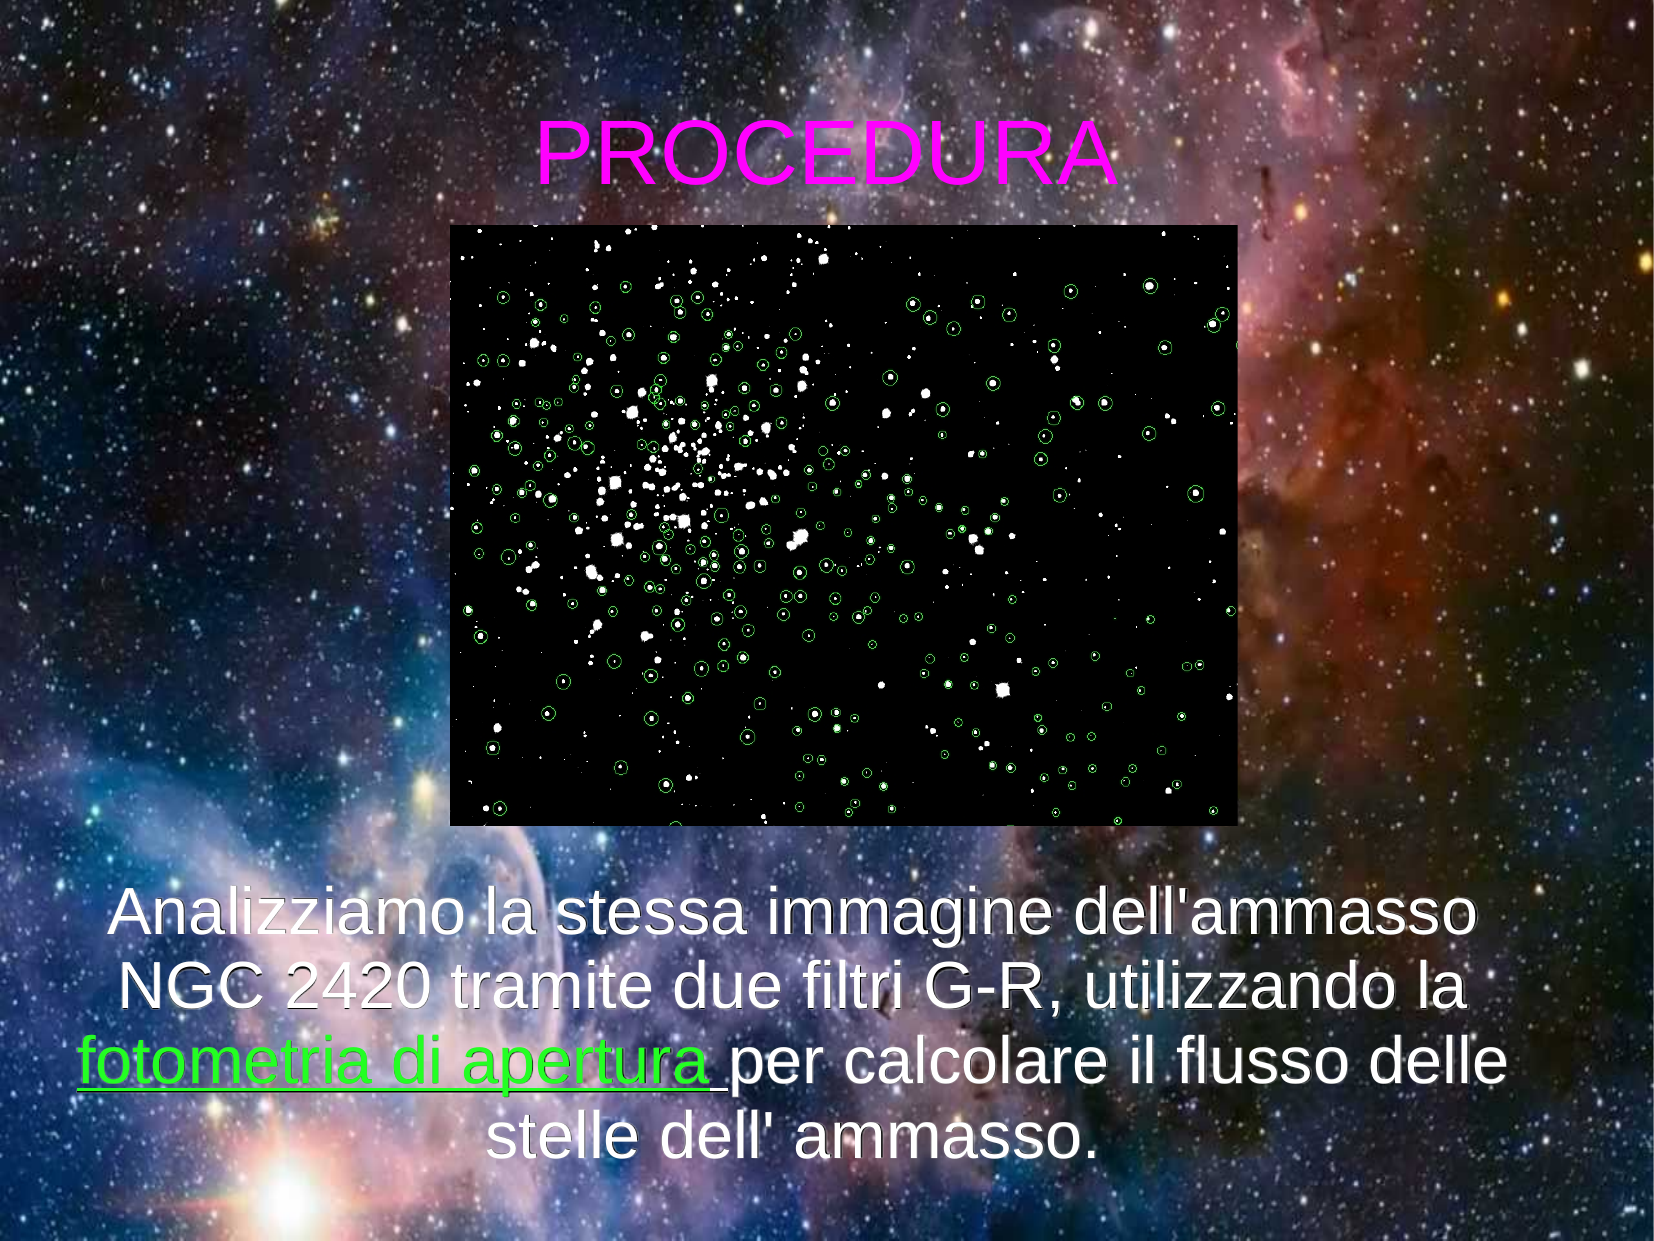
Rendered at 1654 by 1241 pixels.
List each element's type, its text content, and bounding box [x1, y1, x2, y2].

title PROCEDURA [82, 49, 1571, 257]
picture [0, 0, 1654, 1241]
subtitle Analizziamo la stessa immagine dell'ammasso NGC 2420 tramite due filtri G-R, utilizzando la fotometria di apertura per calcolare il flusso delle stelle dell' ammasso. [49, 621, 1538, 1241]
